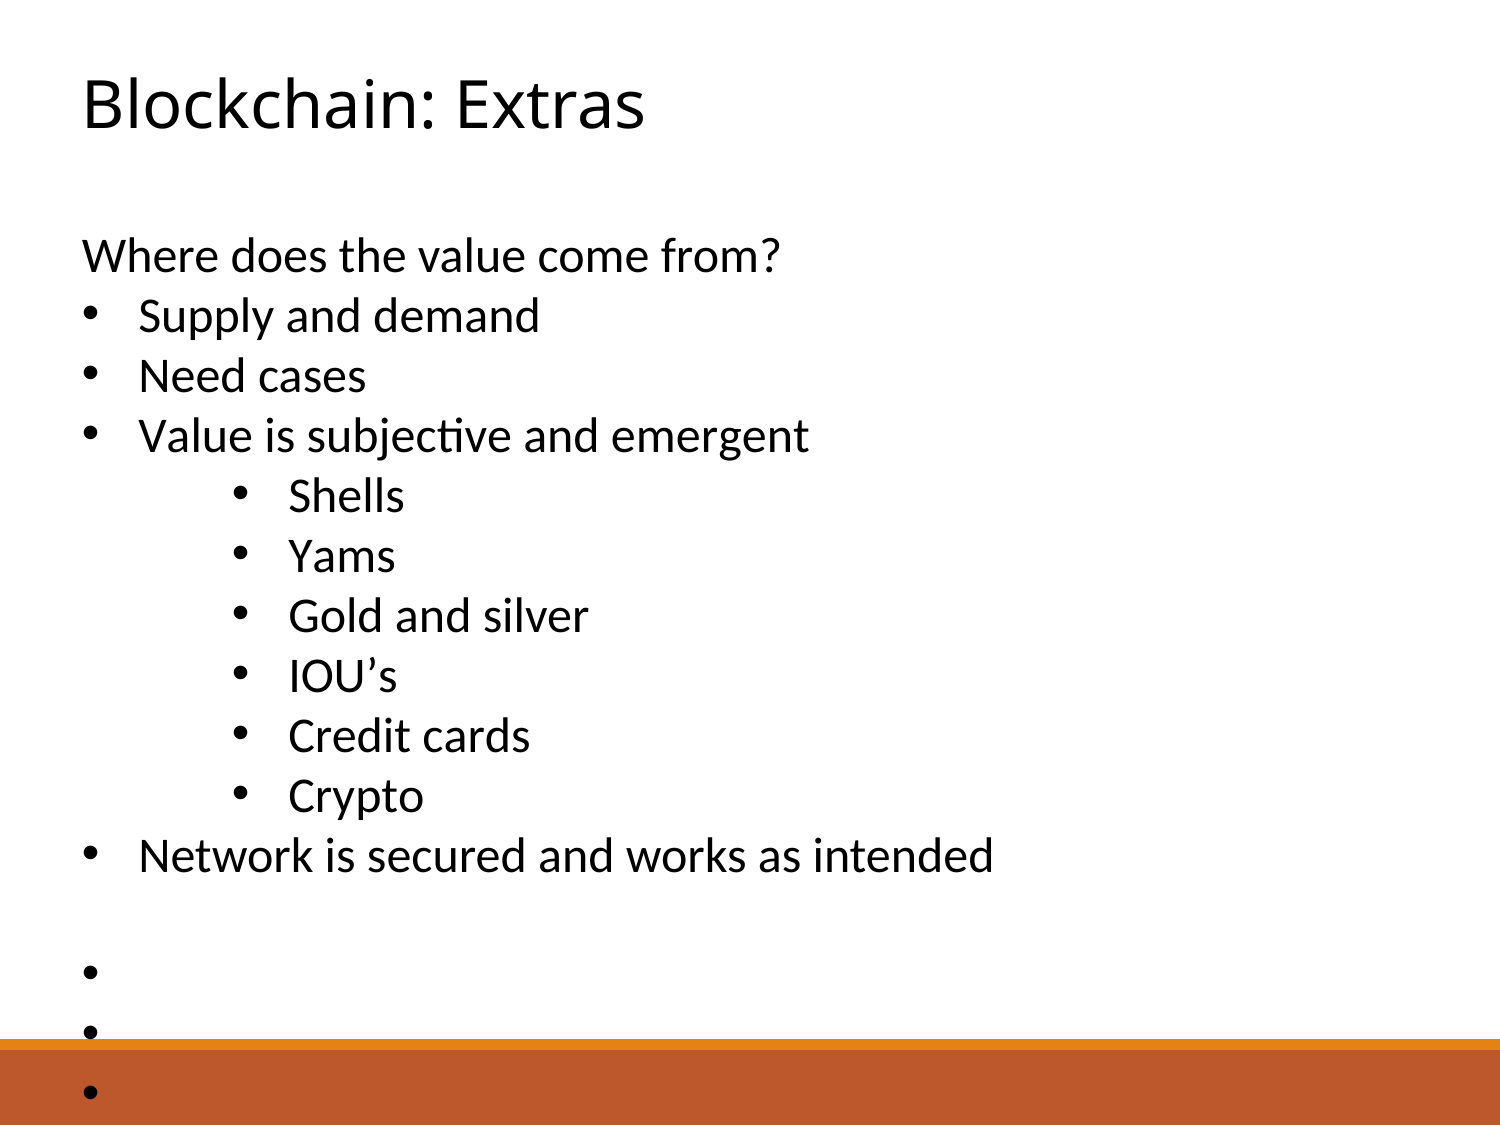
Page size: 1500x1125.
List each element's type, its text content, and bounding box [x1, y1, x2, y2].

text_box Blockchain: Extras [66, 53, 1295, 241]
text_box Where does the value come from? Supply and demand Need cases Value is subjective and emergent Shells Yams Gold and silver IOU’s Credit cards Crypto Network is secured and works as intended [66, 214, 1136, 1125]
